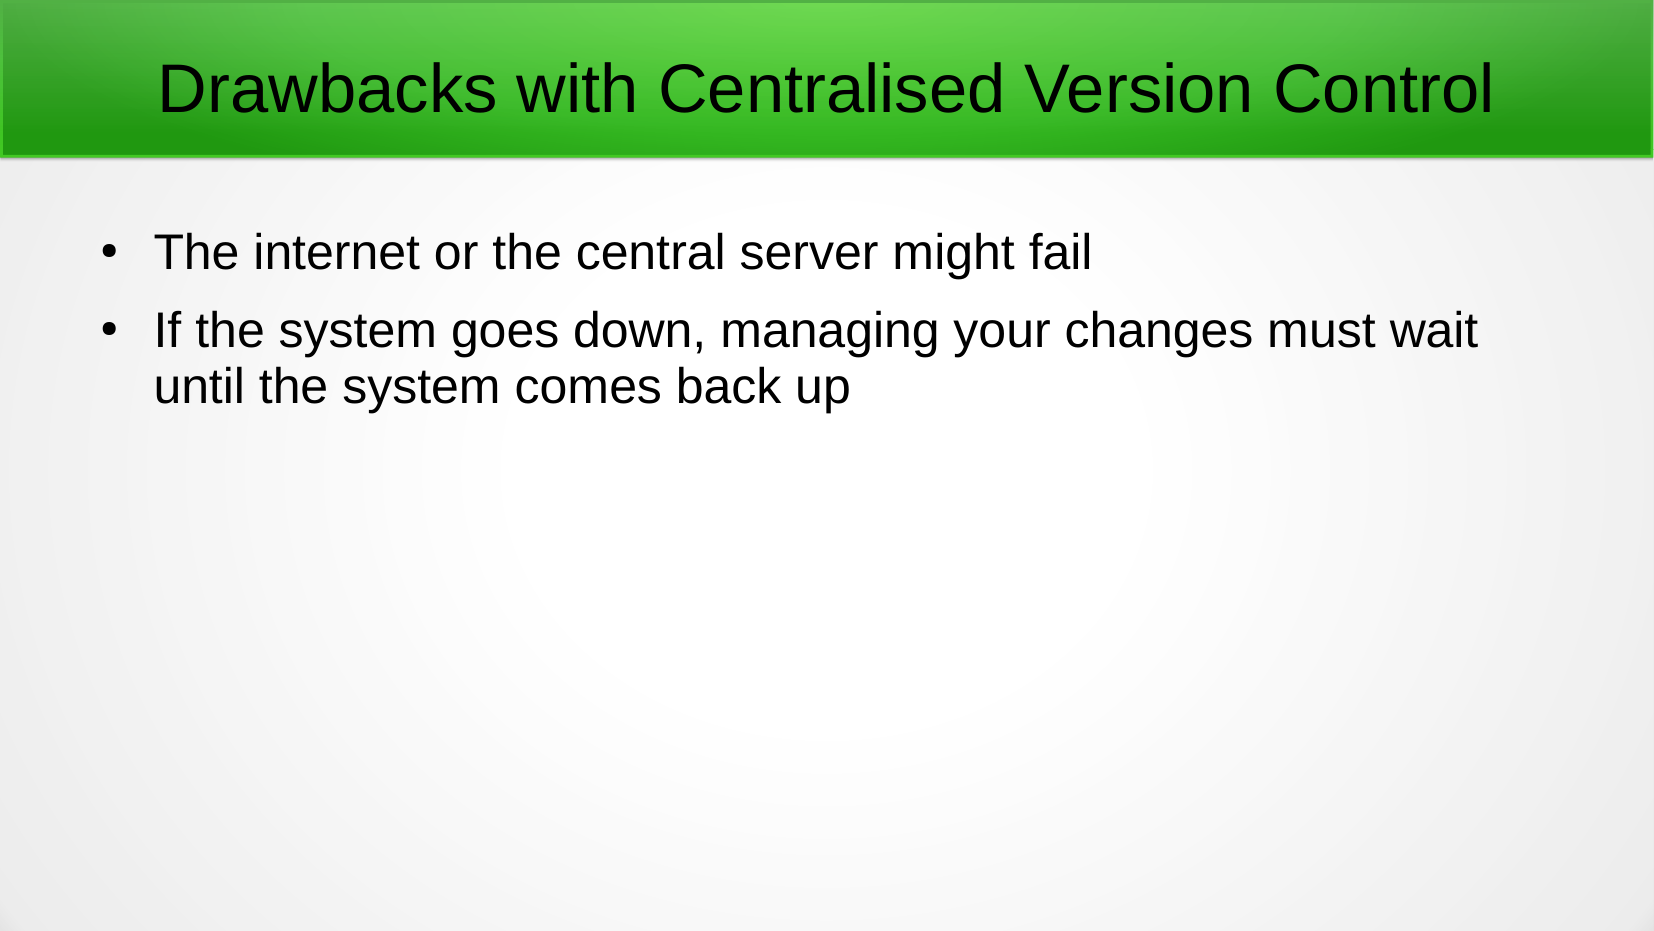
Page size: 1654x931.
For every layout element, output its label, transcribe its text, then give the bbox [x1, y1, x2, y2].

title Drawbacks with Centralised Version Control [82, 35, 1571, 142]
list The internet or the central server might fail If the system goes down, managing your changes must wait until the system comes back up [82, 224, 1571, 764]
